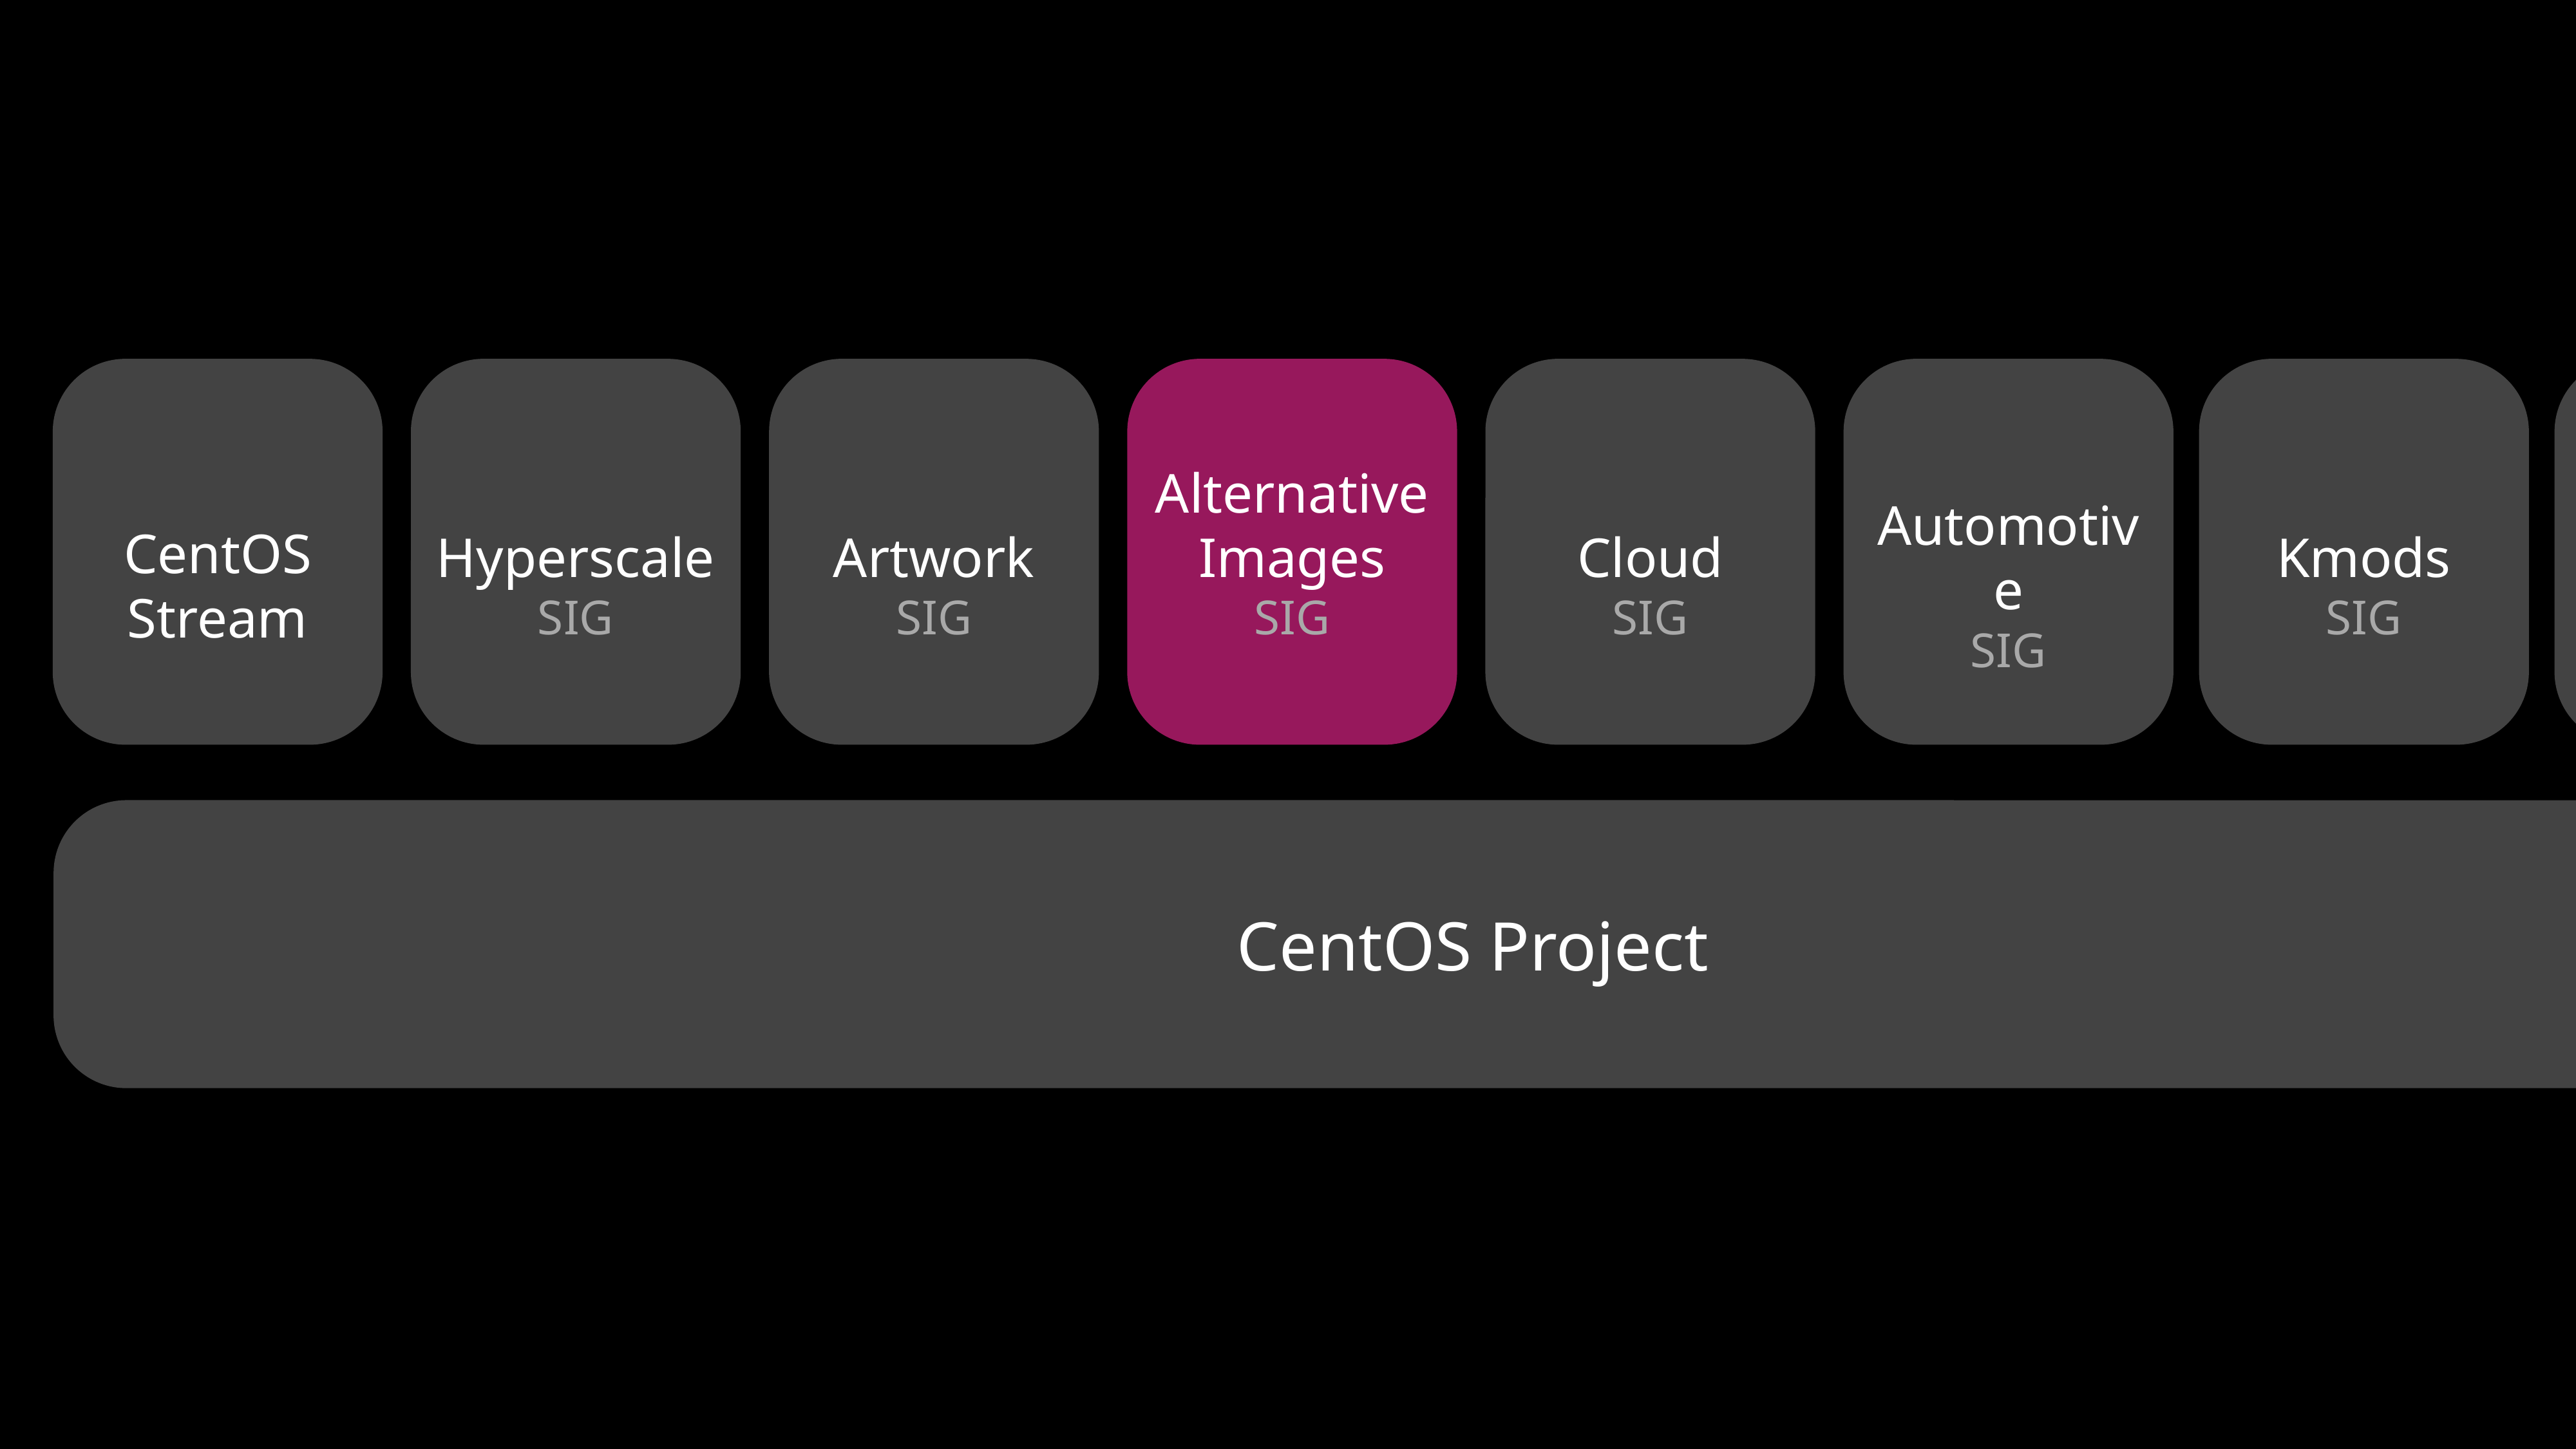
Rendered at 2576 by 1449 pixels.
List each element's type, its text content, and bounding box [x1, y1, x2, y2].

text_box CentOS Stream [52, 359, 383, 745]
text_box [2554, 379, 2576, 724]
text_box Artwork SIG [769, 359, 1099, 745]
text_box Kmods SIG [2199, 359, 2529, 745]
text_box CentOS Project [53, 800, 2576, 1088]
text_box Hyperscale SIG [410, 359, 741, 745]
text_box Cloud SIG [1485, 359, 1815, 745]
text_box Automotive SIG [1843, 359, 2174, 745]
text_box Alternative Images SIG [1127, 359, 1457, 745]
